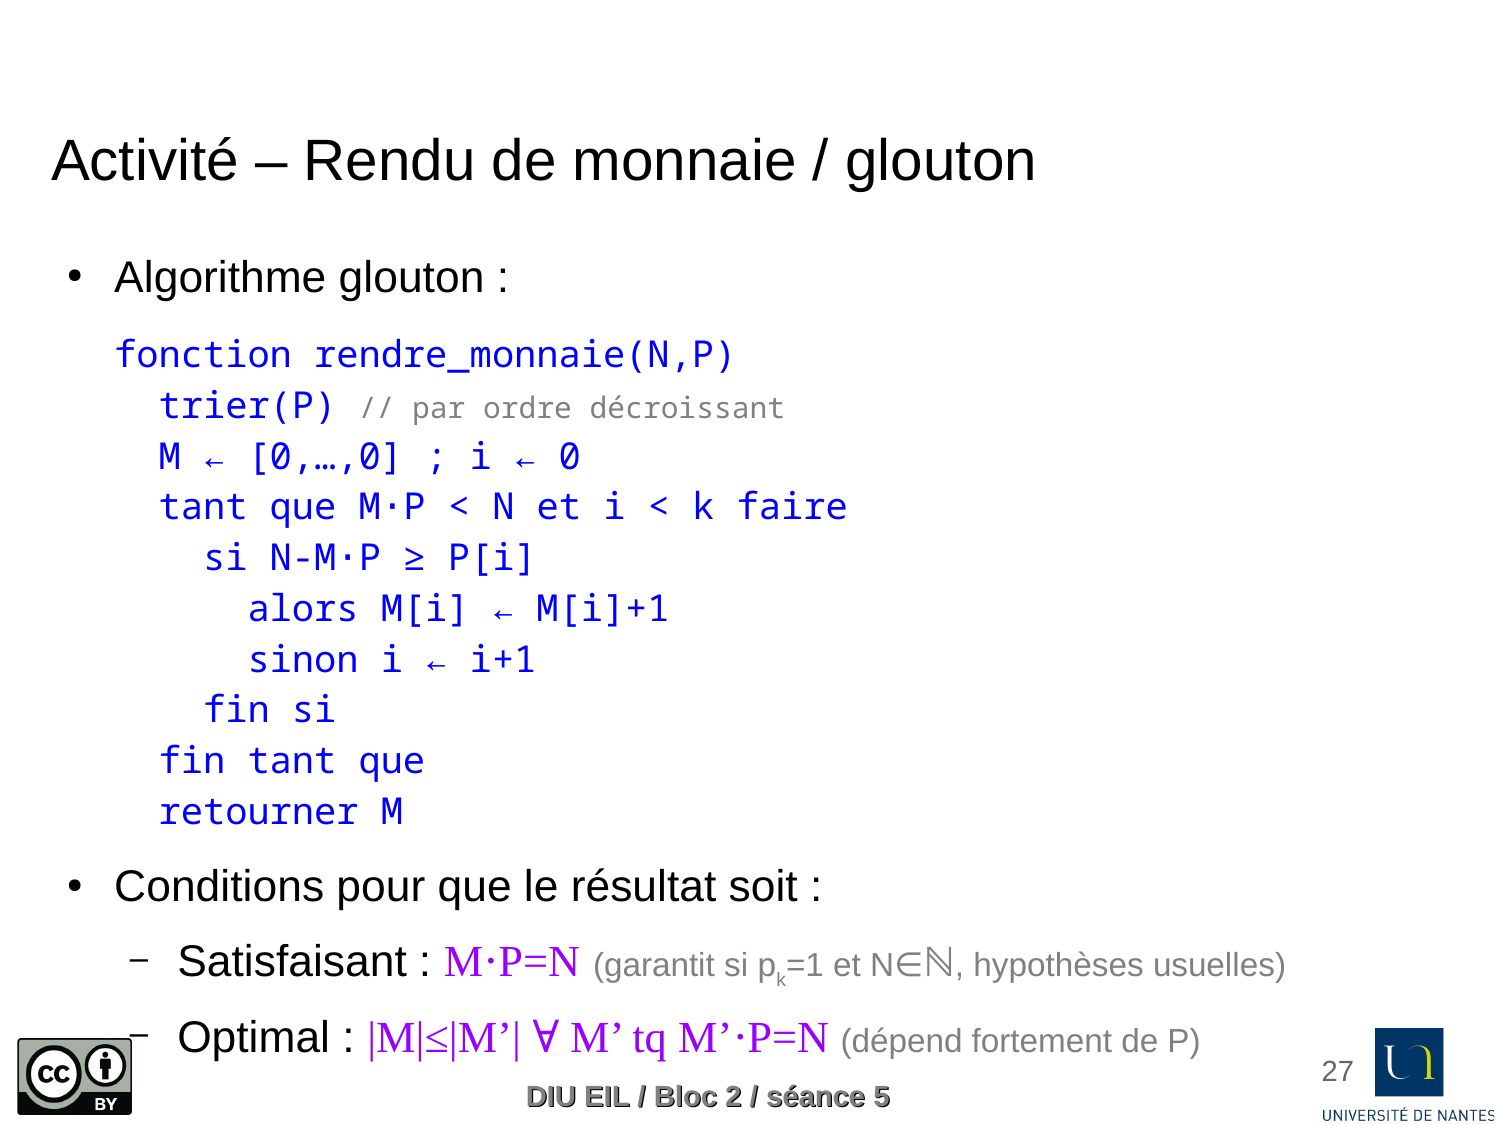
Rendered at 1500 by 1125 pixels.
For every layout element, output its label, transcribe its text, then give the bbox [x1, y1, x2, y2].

list Algorithme glouton : fonction rendre_monnaie(N,P) trier(P) // par ordre décroissant M ← [0,…,0] ; i ← 0 tant que M⋅P < N et i < k faire si N-M⋅P ≥ P[i] alors M[i] ← M[i]+1 sinon i ← i+1 fin si fin tant que retourner M Conditions pour que le résultat soit : Satisfaisant : M⋅P=N (garantit si pk=1 et N∈ℕ, hypothèses usuelles) Optimal : |M|≤|M’| ∀ M’ tq M’⋅P=N (dépend fortement de P) [51, 252, 1449, 1064]
title Activité – Rendu de monnaie / glouton [51, 97, 1449, 223]
picture [17, 1038, 132, 1115]
picture [1323, 1028, 1495, 1121]
